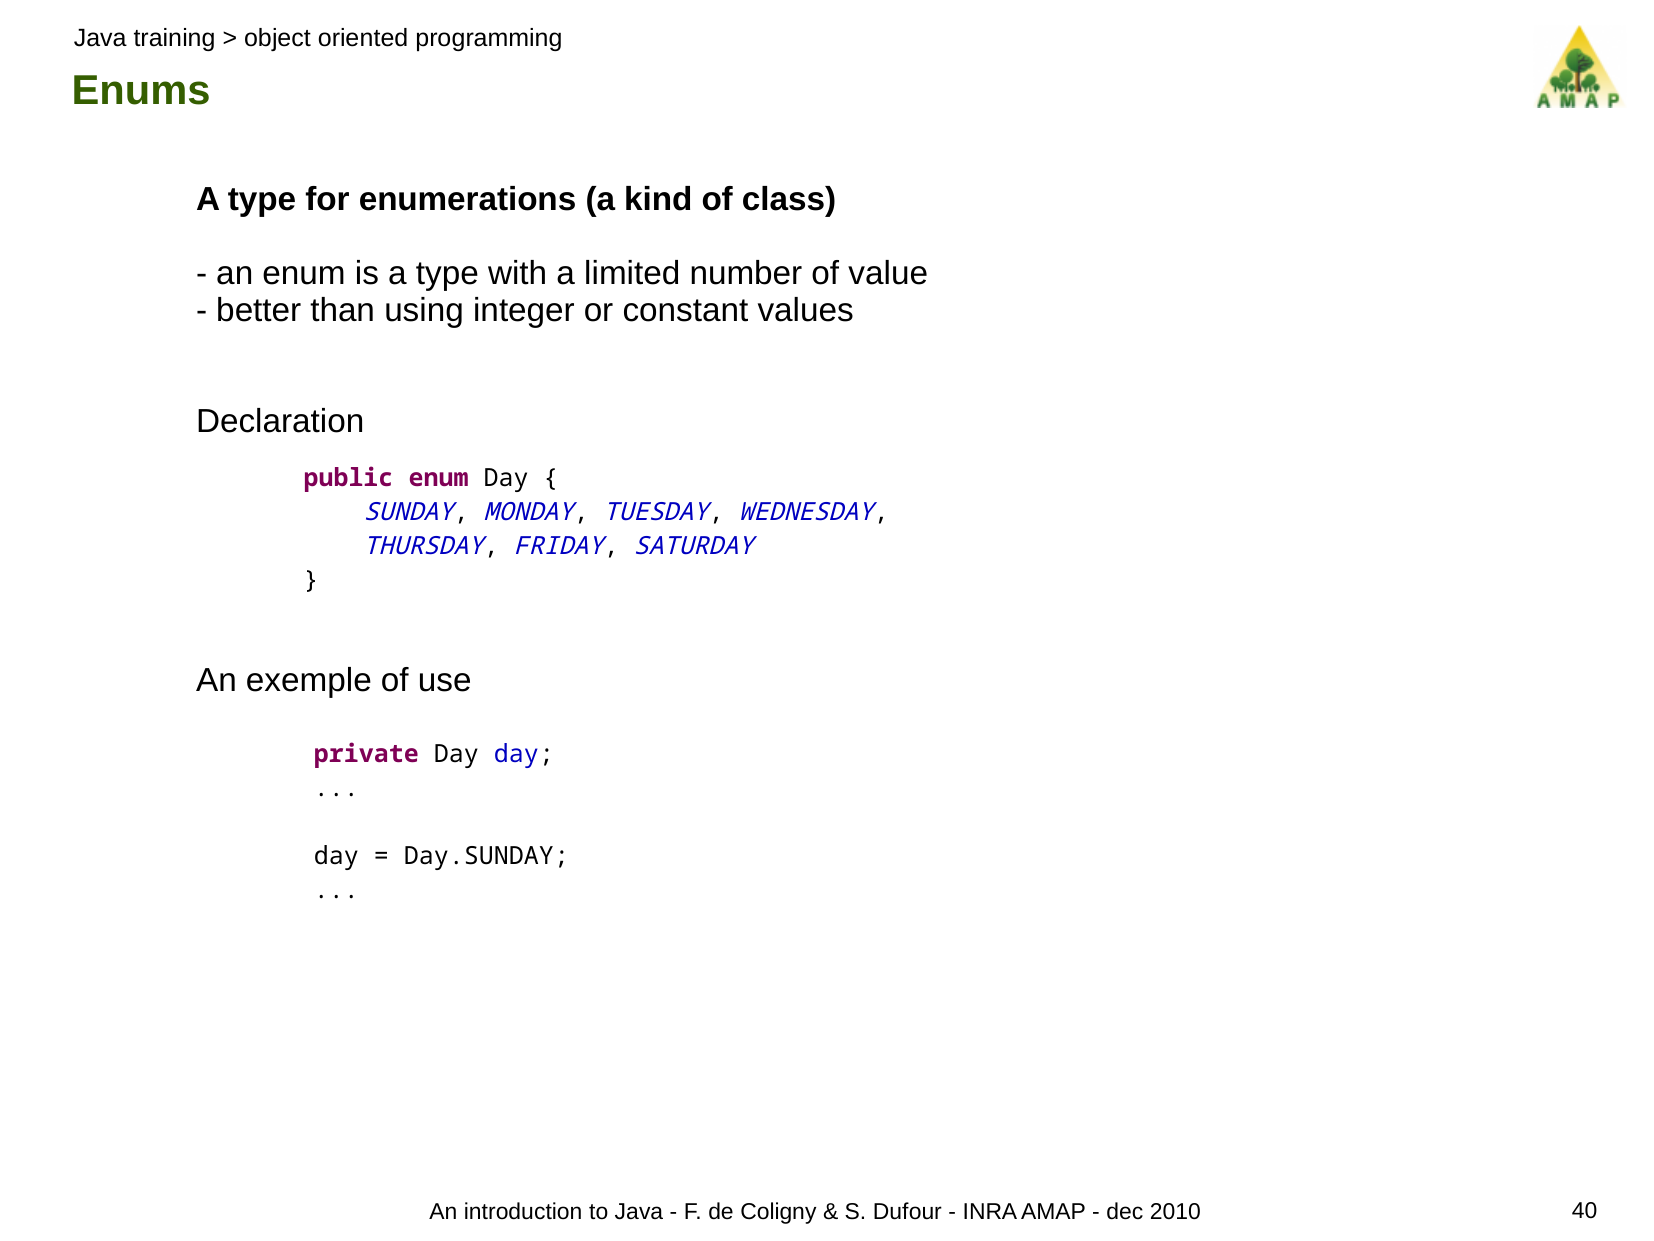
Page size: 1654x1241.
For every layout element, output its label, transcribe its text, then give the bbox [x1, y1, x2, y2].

text_box public enum Day { SUNDAY, MONDAY, TUESDAY, WEDNESDAY, THURSDAY, FRIDAY, SATURDAY } [288, 452, 1018, 585]
text_box private Day day; ... day = Day.SUNDAY; ... [299, 728, 670, 890]
text_box A type for enumerations (a kind of class) - an enum is a type with a limited number of value - better than using integer or constant values Declaration An exemple of use [181, 172, 1139, 707]
picture [1533, 25, 1627, 108]
text_box Java training > object oriented programming [59, 16, 1004, 60]
text_box Enums [56, 59, 1513, 121]
